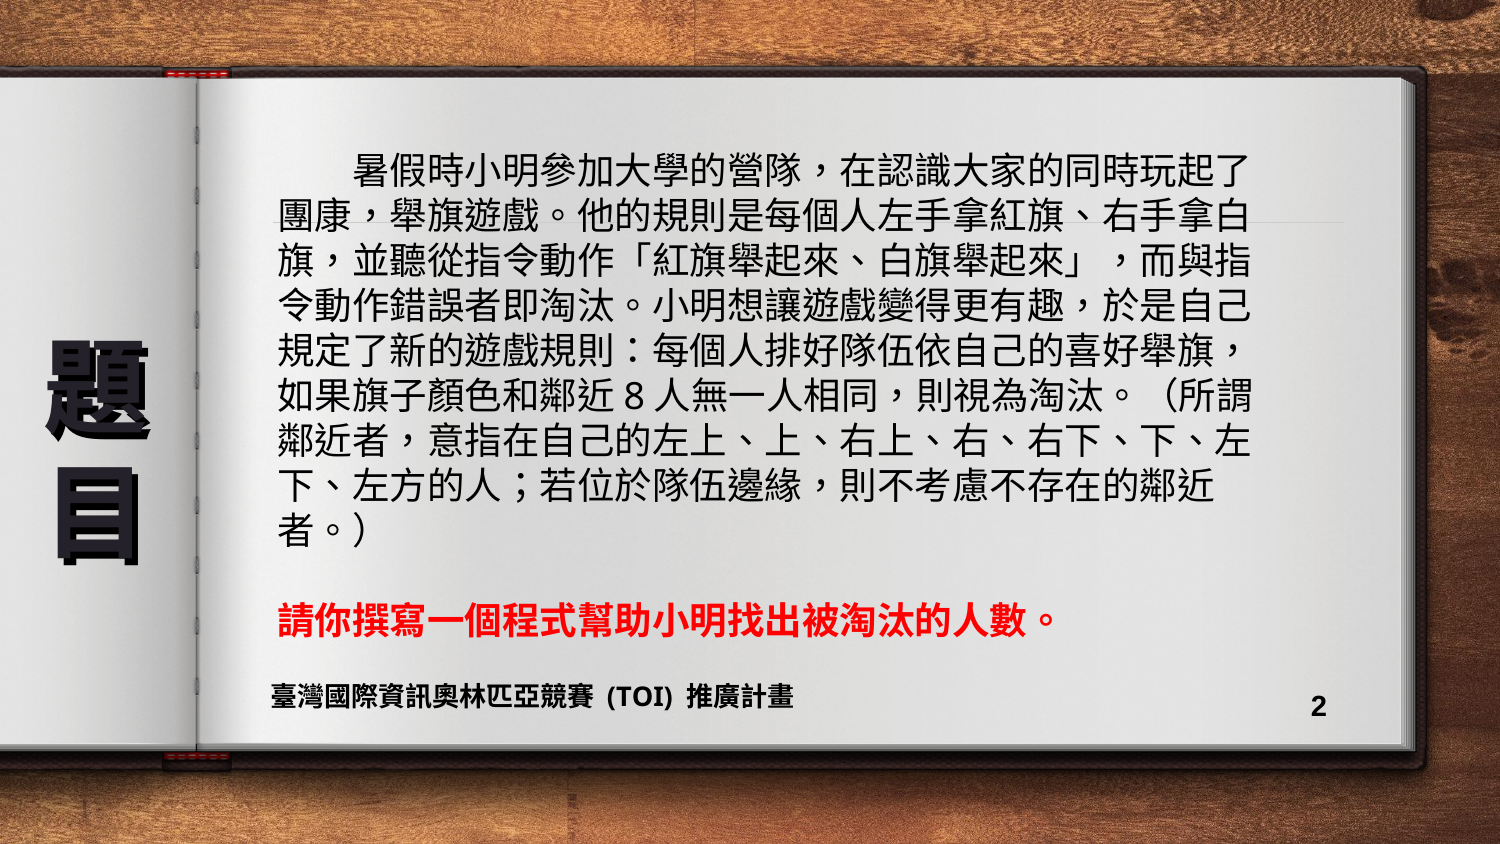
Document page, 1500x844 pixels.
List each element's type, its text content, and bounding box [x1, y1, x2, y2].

text_box [1296, 672, 1386, 737]
text_box 暑假時小明參加大學的營隊，在認識大家的同時玩起了團康，舉旗遊戲。他的規則是每個人左手拿紅旗、右手拿白旗，並聽從指令動作「紅旗舉起來、白旗舉起來」，而與指令動作錯誤者即淘汰。小明想讓遊戲變得更有趣，於是自己規定了新的遊戲規則：每個人排好隊伍依自己的喜好舉旗，如果旗子顏色和鄰近8人無一人相同，則視為淘汰。（所謂鄰近者，意指在自己的左上、上、右上、右、右下、下、左下、左方的人；若位於隊伍邊緣，則不考慮不存在的鄰近者。） 請你撰寫一個程式幫助小明找出被淘汰的人數。 [262, 140, 1296, 785]
title 題 目 [28, 306, 210, 552]
